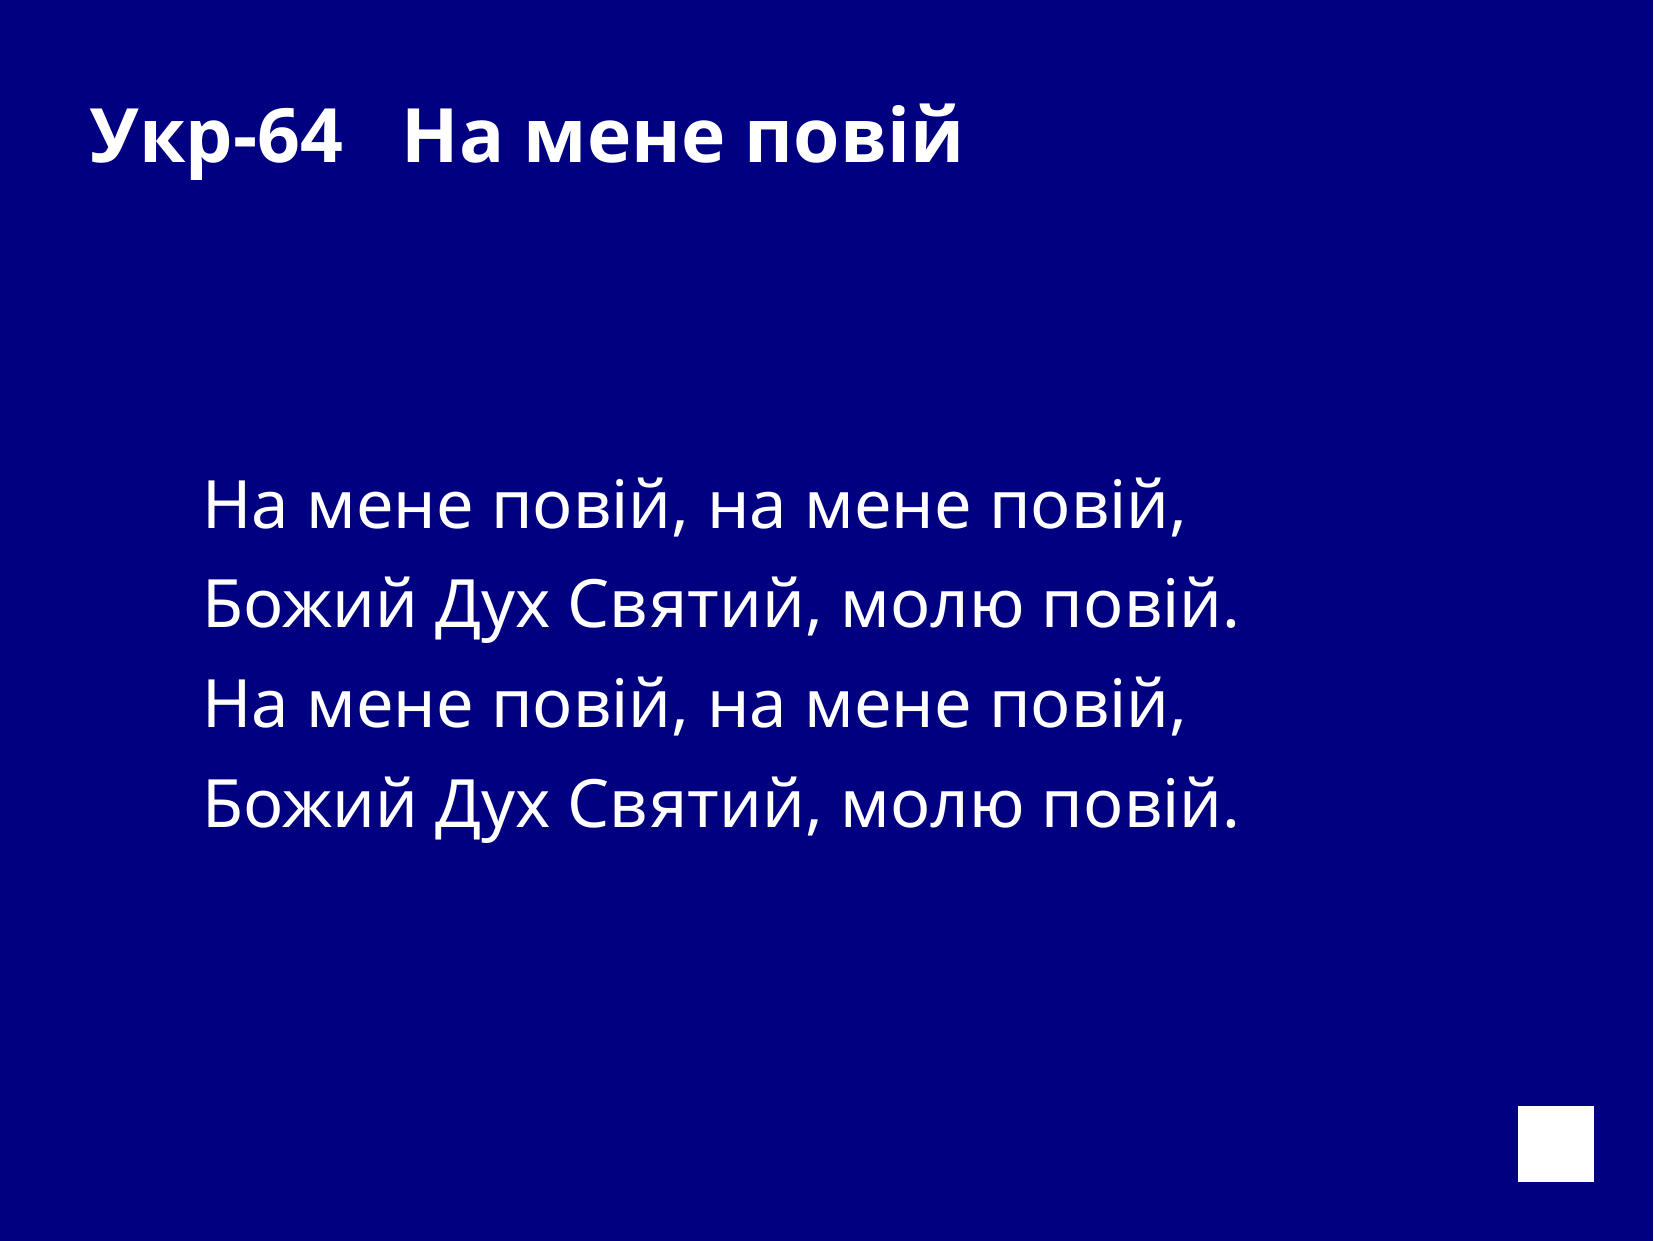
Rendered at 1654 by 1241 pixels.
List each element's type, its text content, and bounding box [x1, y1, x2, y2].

text_box На мене повій, на мене повій, Божий Дух Святий, молю повій. На мене повій, на мене повій, Божий Дух Святий, молю повій. [75, 188, 1576, 1163]
text_box [1518, 1106, 1594, 1182]
text_box Укр-64 На мене повій [75, 75, 1576, 188]
